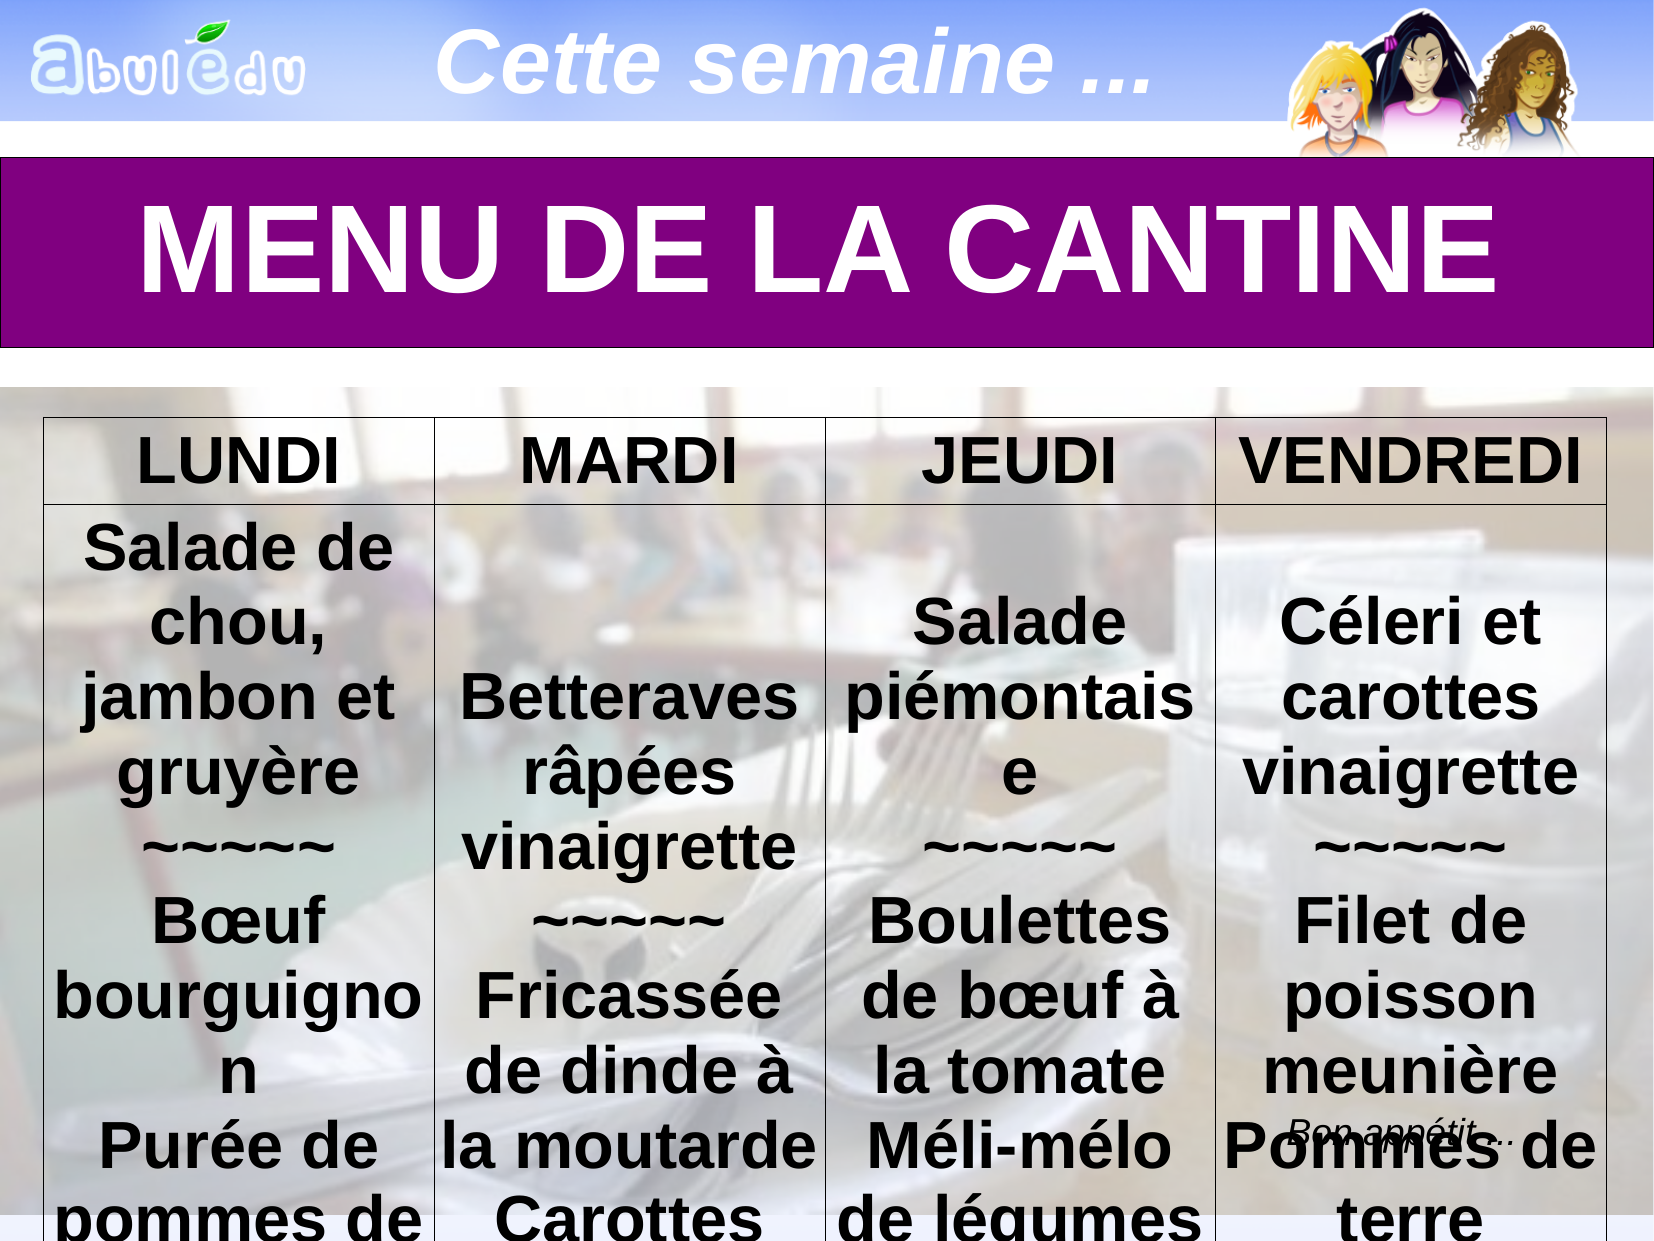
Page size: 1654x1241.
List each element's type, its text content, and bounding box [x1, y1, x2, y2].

table_cell Salade piémontaise ~~~~~ Boulettes de bœuf à la tomate Méli-mélo de légumes ~~~~~ Bûche de chèvre ~~~~~ Fruit de saison [826, 505, 1215, 1241]
title Cette semaine ... [306, 0, 1286, 123]
table_cell Salade de chou, jambon et gruyère ~~~~~ Bœuf bourguignon Purée de pommes de terre ~~~~~ Yaourt nature sucré ~~~~~ Fruit de saison [44, 505, 434, 1241]
table_cell Betteraves râpées vinaigrette ~~~~~ Fricassée de dinde à la moutarde Carottes persillées ~~~~~ Camembert ~~~~~ Beignet fourré [435, 505, 825, 1241]
text_box [0, 157, 1654, 348]
picture [0, 0, 1654, 157]
table_header LUNDI [44, 418, 434, 504]
text_box MENU DE LA CANTINE [0, 172, 1637, 327]
table_header VENDREDI [1216, 418, 1606, 504]
picture [0, 348, 1654, 1241]
table_cell Céleri et carottes vinaigrette ~~~~~ Filet de poisson meunière Pommes de terre vapeur ~~~~~ Petit moulé nature ~~~~~ Abricot à la menthe [1216, 505, 1606, 1241]
table_header JEUDI [826, 418, 1215, 504]
text_box Bon appétit ... [1271, 1103, 1551, 1161]
table_header MARDI [435, 418, 825, 504]
